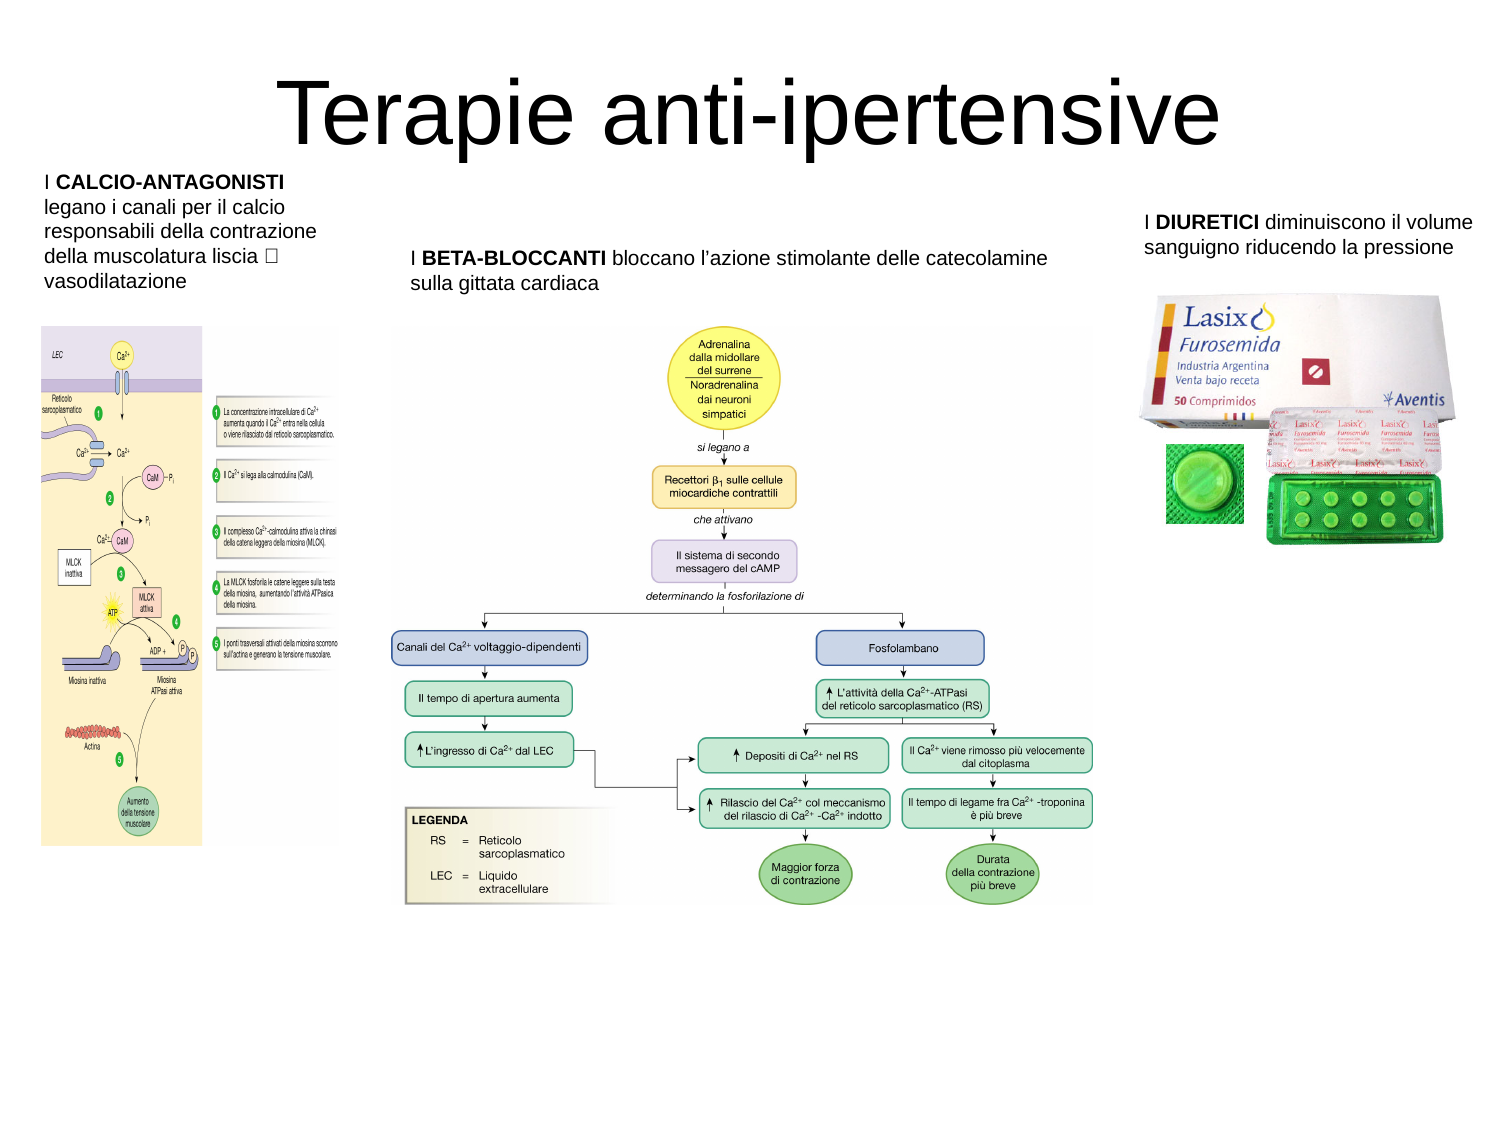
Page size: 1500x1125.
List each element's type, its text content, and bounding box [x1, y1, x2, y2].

text_box I CALCIO-ANTAGONISTI legano i canali per il calcio responsabili della contrazione della muscolatura liscia  vasodilatazione [29, 160, 337, 301]
text_box I DIURETICI diminuiscono il volume sanguigno riducendo la pressione [1129, 201, 1495, 267]
picture [1128, 278, 1472, 554]
picture [391, 326, 1093, 906]
picture [41, 326, 339, 846]
text_box I BETA-BLOCCANTI bloccano l’azione stimolante delle catecolamine sulla gittata cardiaca [395, 236, 1105, 302]
title Terapie anti-ipertensive [75, 45, 1425, 233]
